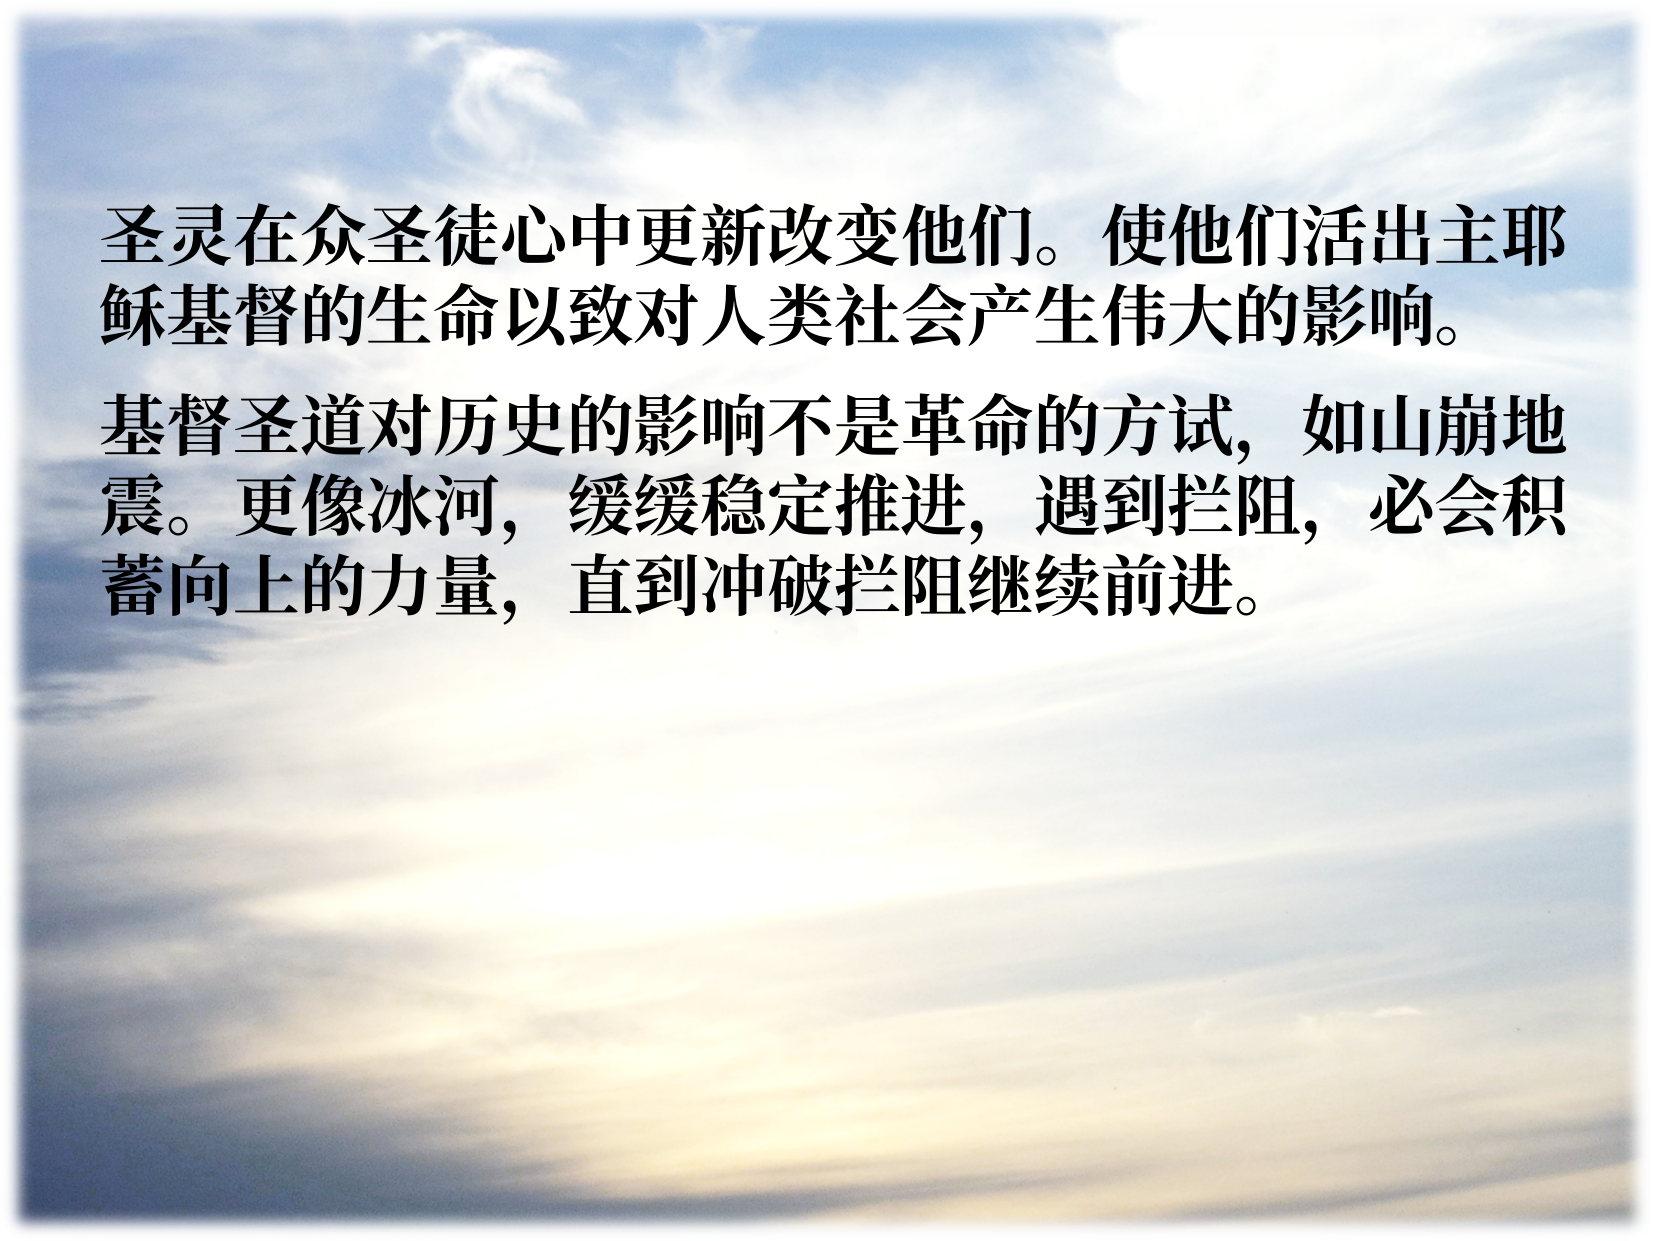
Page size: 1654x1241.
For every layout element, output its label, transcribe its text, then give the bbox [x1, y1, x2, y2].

list 圣灵在众圣徒心中更新改变他们。使他们活出主耶稣基督的生命以致对人类社会产生伟大的影响。 基督圣道对历史的影响不是革命的方试，如山崩地震。更像冰河，缓缓稳定推进，遇到拦阻，必会积蓄向上的力量，直到冲破拦阻继续前进。 [99, 194, 1600, 1092]
picture [0, 0, 1654, 1241]
